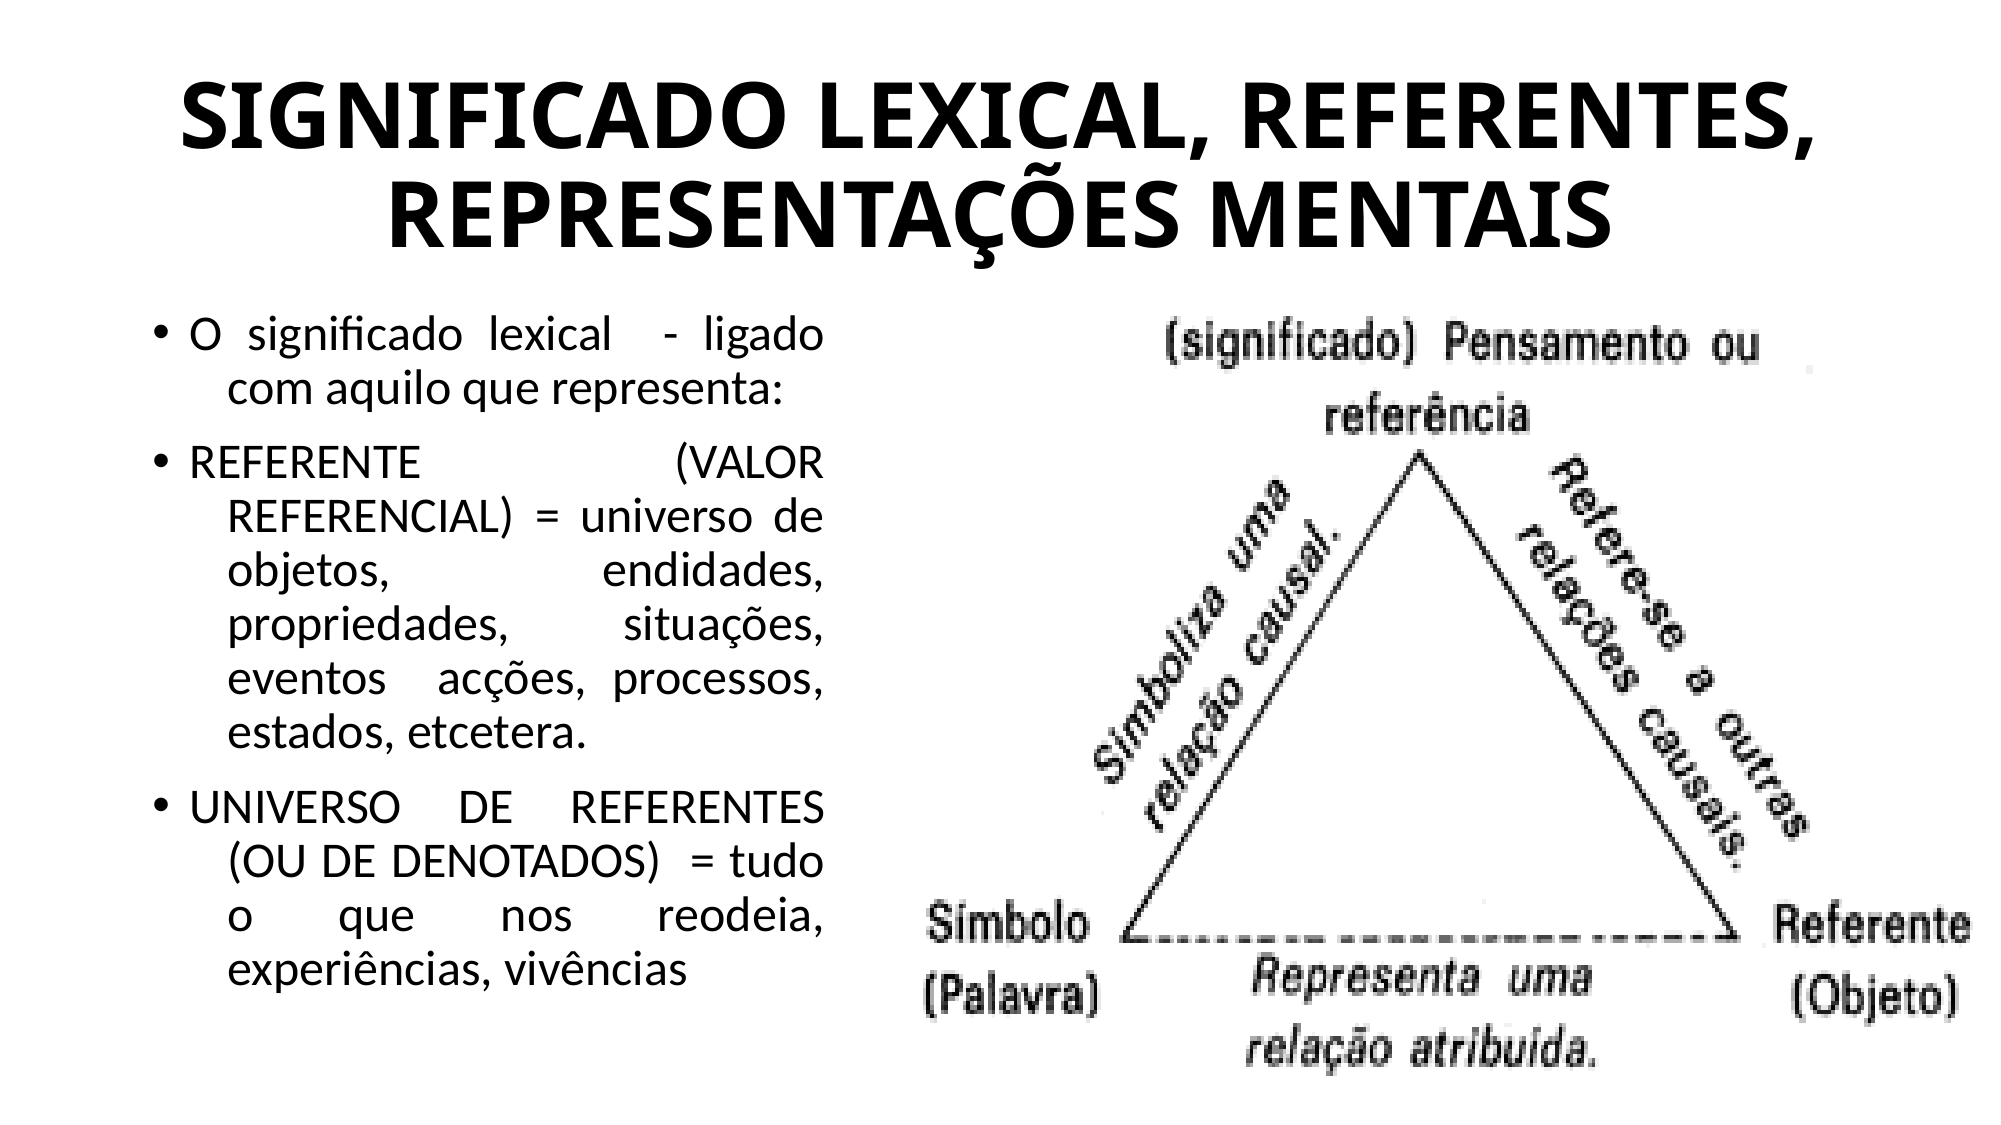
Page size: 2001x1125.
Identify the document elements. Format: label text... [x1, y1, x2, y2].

list O significado lexical - ligado com aquilo que representa: REFERENTE (VALOR REFERENCIAL) = universo de objetos, endidades, propriedades, situações, eventos acções, processos, estados, etcetera. UNIVERSO DE REFERENTES (OU DE DENOTADOS) = tudo o que nos reodeia, experiências, vivências [137, 299, 841, 1014]
title SIGNIFICADO LEXICAL, REFERENTES, REPRESENTAÇÕES MENTAIS [137, 59, 1863, 278]
picture [905, 299, 1981, 1094]
